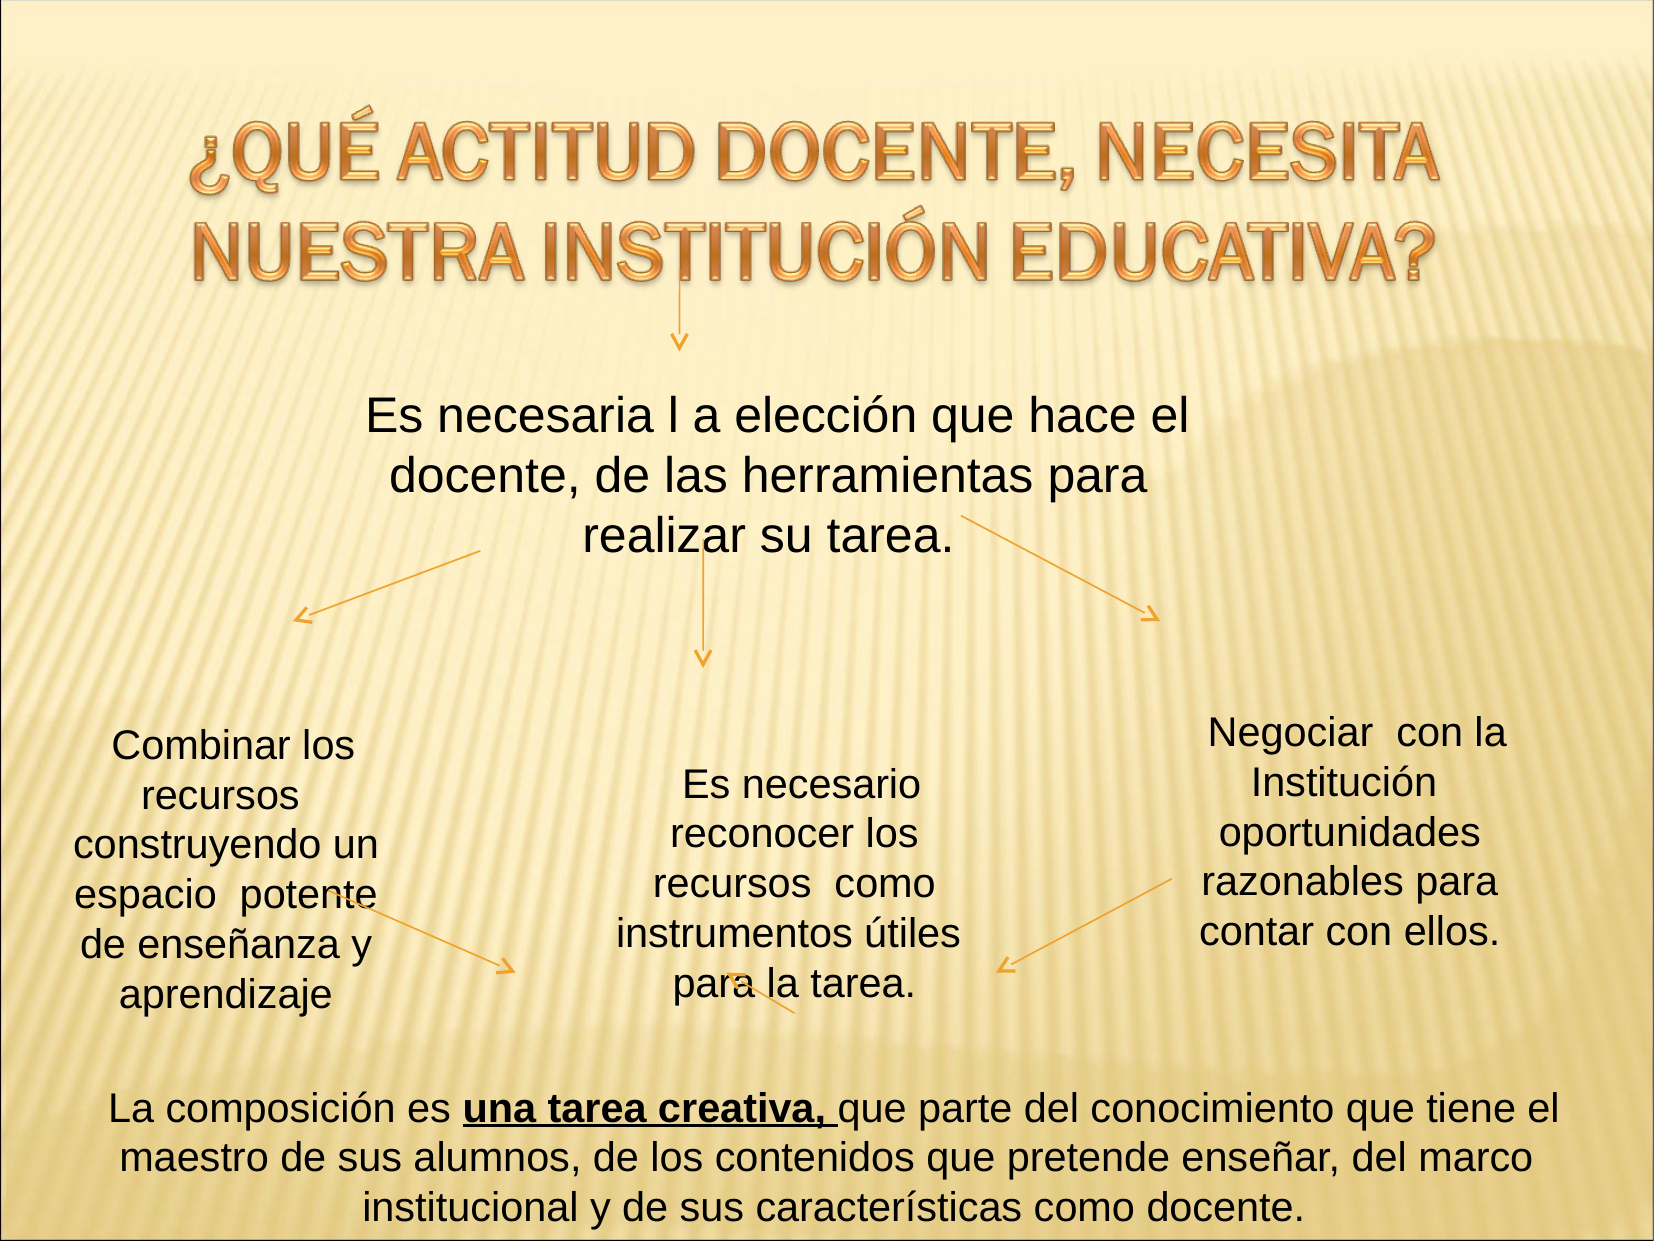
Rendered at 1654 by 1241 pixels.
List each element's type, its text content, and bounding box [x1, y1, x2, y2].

text_box La composición es una tarea creativa, que parte del conocimiento que tiene el maestro de sus alumnos, de los contenidos que pretende enseñar, del marco institucional y de sus características como docente. [51, 1073, 1602, 1238]
text_box Es necesario reconocer los recursos como instrumentos útiles para la tarea. [581, 749, 1008, 1014]
text_box Es necesaria l a elección que hace el docente, de las herramientas para realizar su tarea. [322, 374, 1215, 571]
text_box Combinar los recursos construyendo un espacio potente de enseñanza y aprendizaje [38, 710, 414, 1025]
text_box Negociar con la Institución oportunidades razonables para contar con ellos. [1162, 697, 1538, 962]
picture [0, 0, 1654, 1241]
